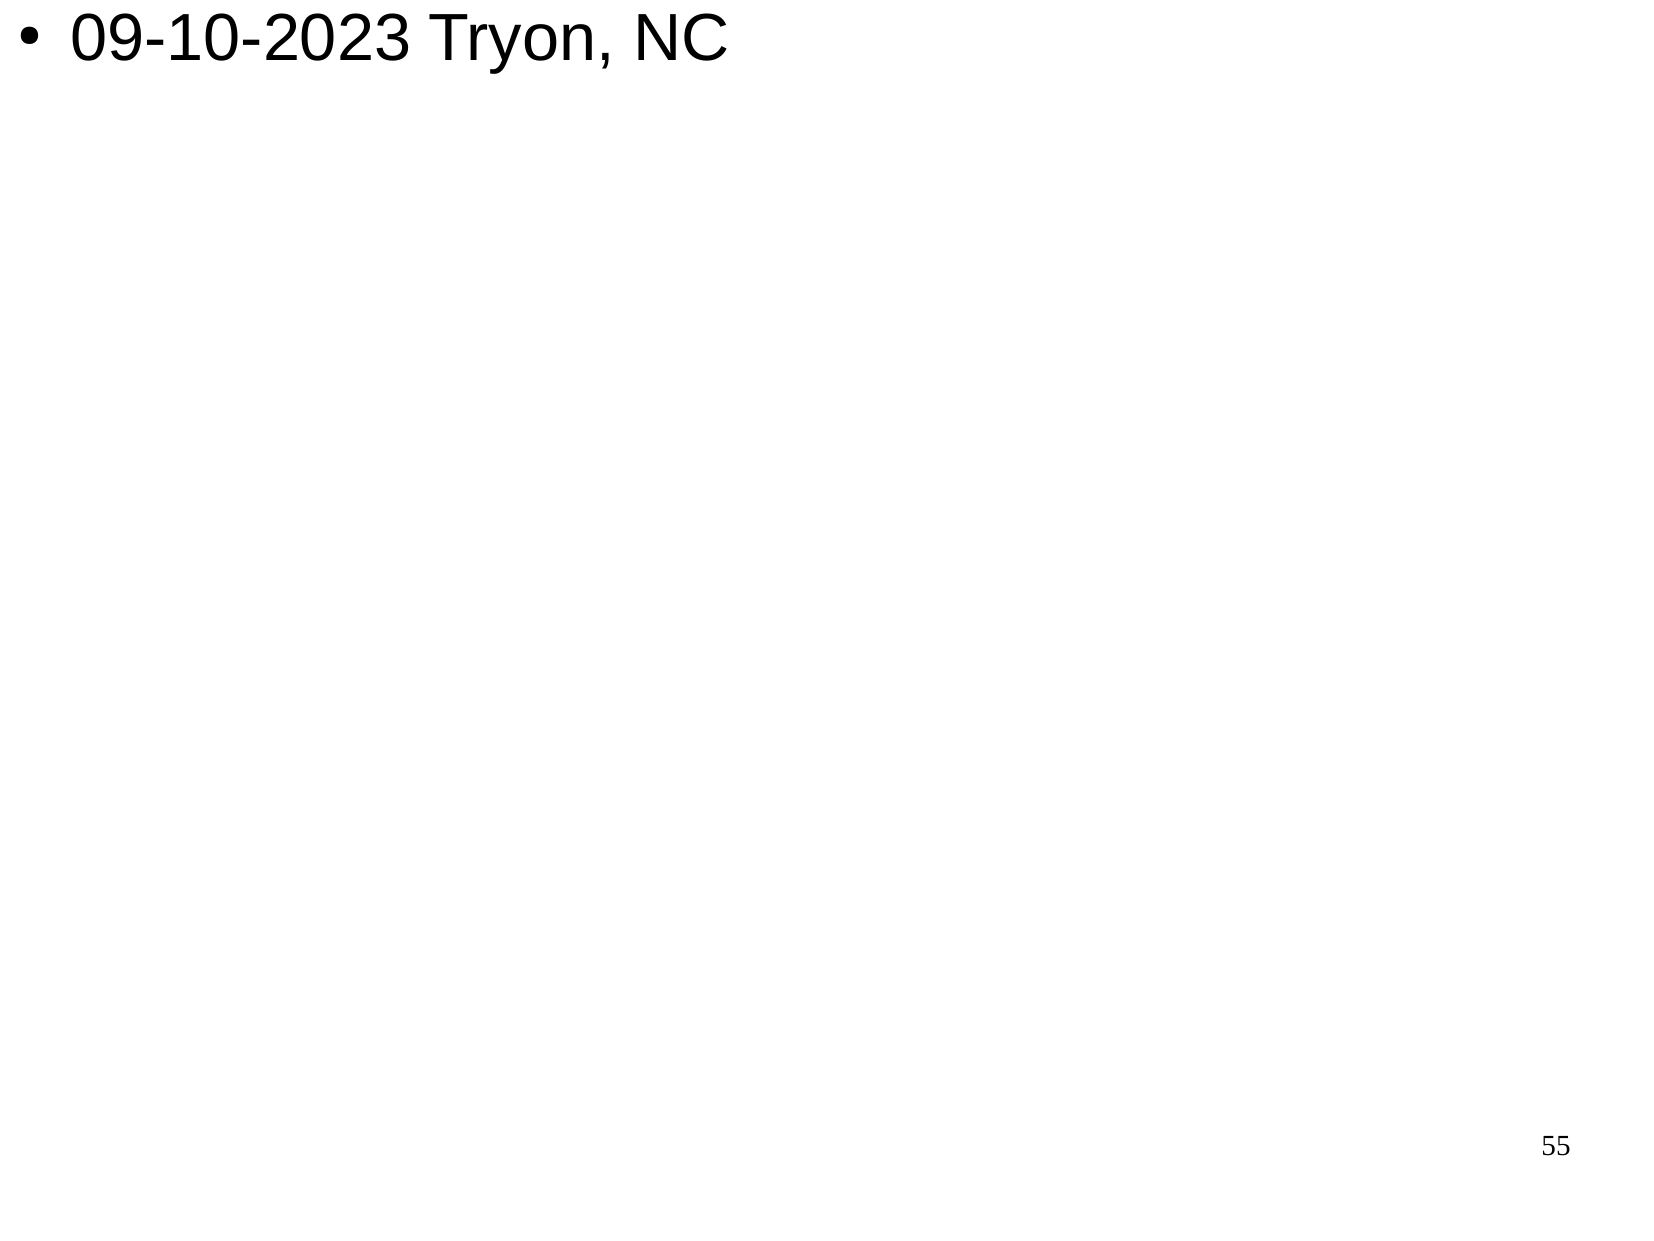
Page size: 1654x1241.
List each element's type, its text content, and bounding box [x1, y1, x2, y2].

list 09-10-2023 Tryon, NC [0, 0, 1651, 1238]
